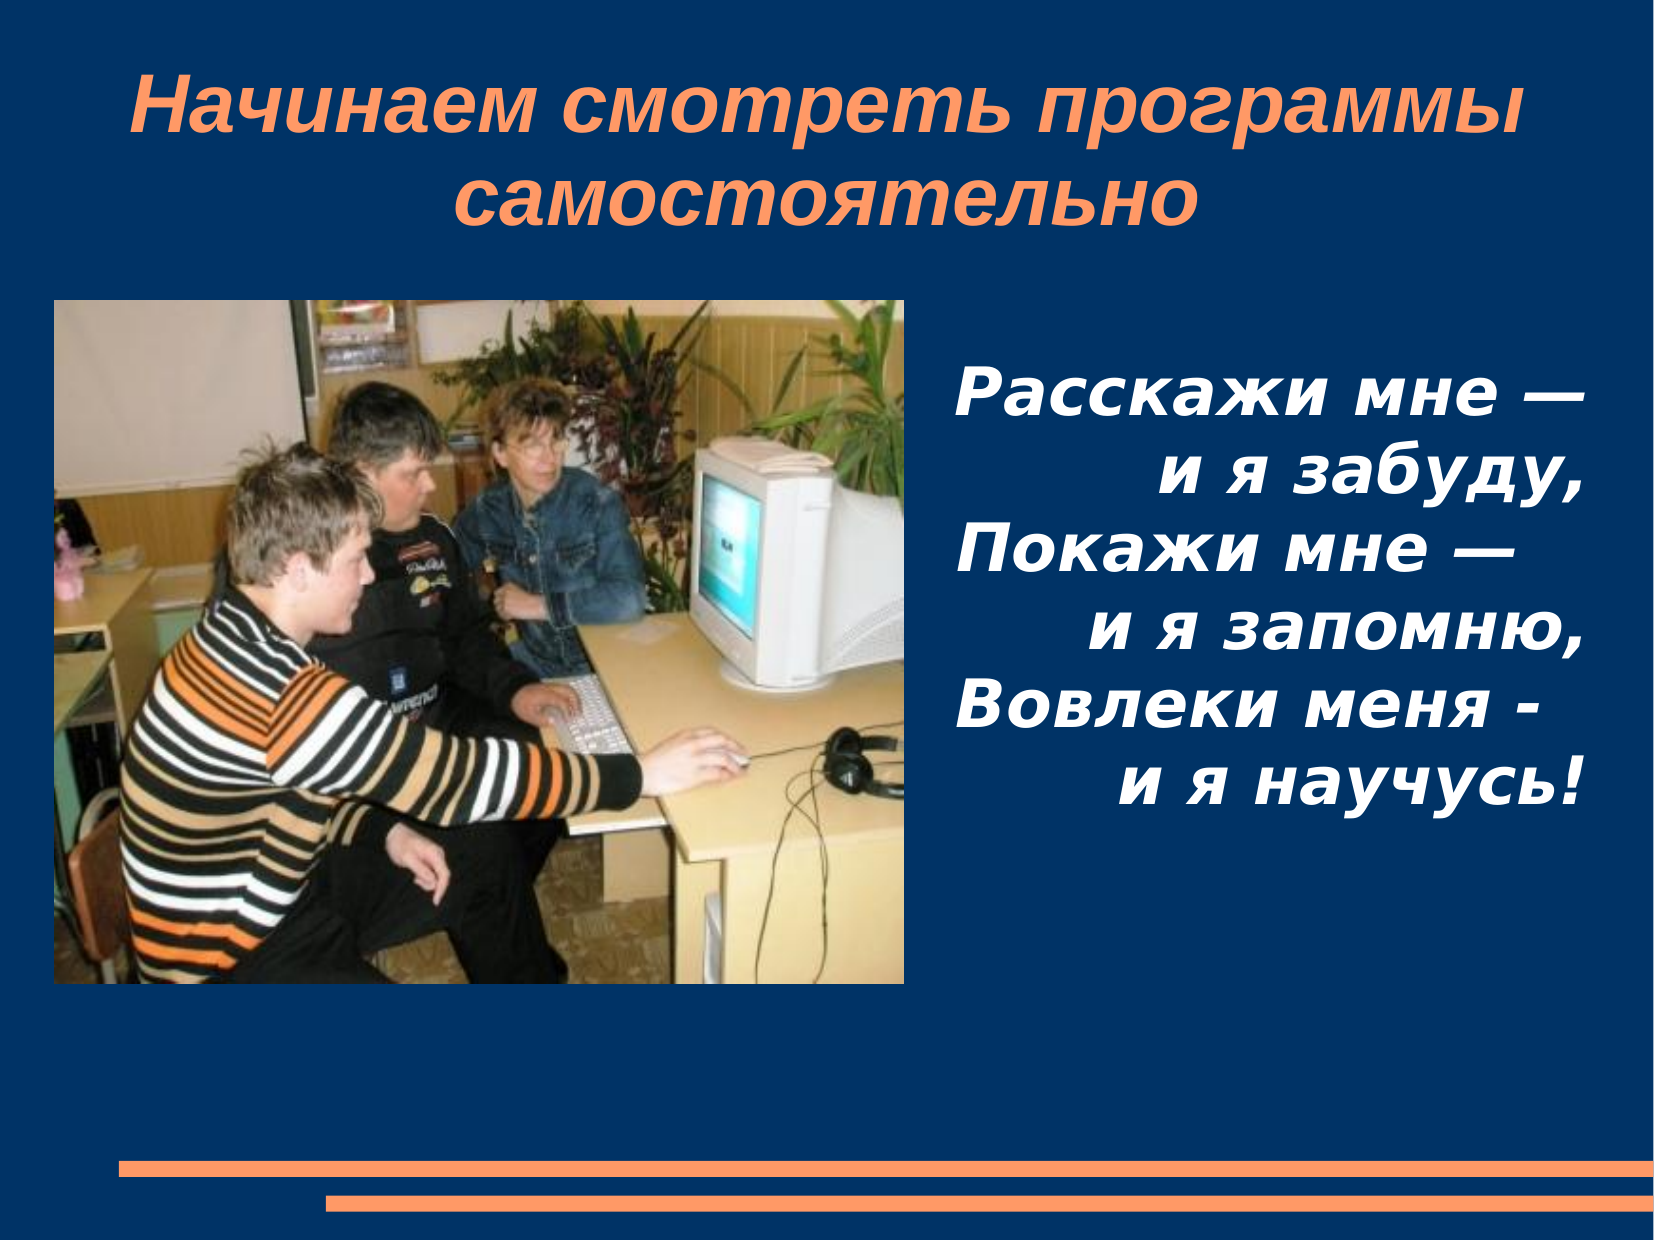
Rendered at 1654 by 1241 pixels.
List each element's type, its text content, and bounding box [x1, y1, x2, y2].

text_box Расскажи мне — и я забуду, Покажи мне — и я запомню, Вовлеки меня - и я научусь! [923, 346, 1605, 924]
picture [54, 300, 904, 984]
title Начинаем смотреть программы самостоятельно [121, 52, 1534, 247]
